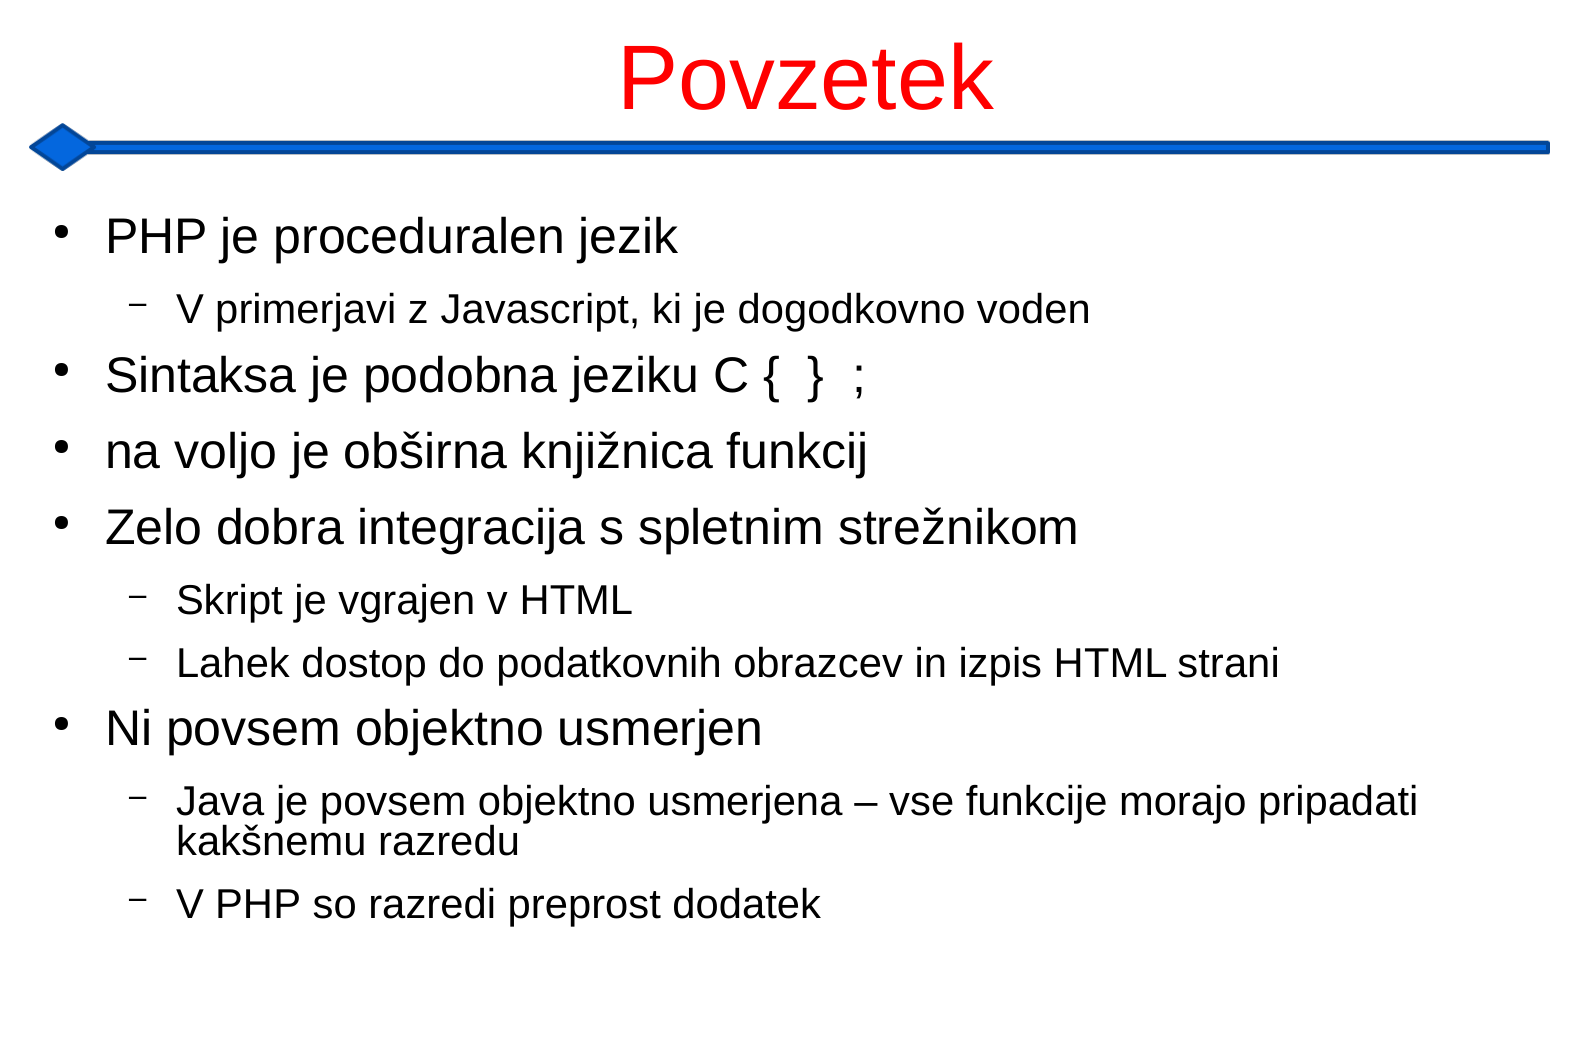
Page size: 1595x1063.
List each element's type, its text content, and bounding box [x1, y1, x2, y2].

title Povzetek [176, 0, 1436, 157]
picture [28, 122, 1551, 172]
list PHP je proceduralen jezik V primerjavi z Javascript, ki je dogodkovno voden Sintaksa je podobna jeziku C { } ; na voljo je obširna knjižnica funkcij Zelo dobra integracija s spletnim strežnikom Skript je vgrajen v HTML Lahek dostop do podatkovnih obrazcev in izpis HTML strani Ni povsem objektno usmerjen Java je povsem objektno usmerjena – vse funkcije morajo pripadati kakšnemu razredu V PHP so razredi preprost dodatek [35, 215, 1466, 989]
